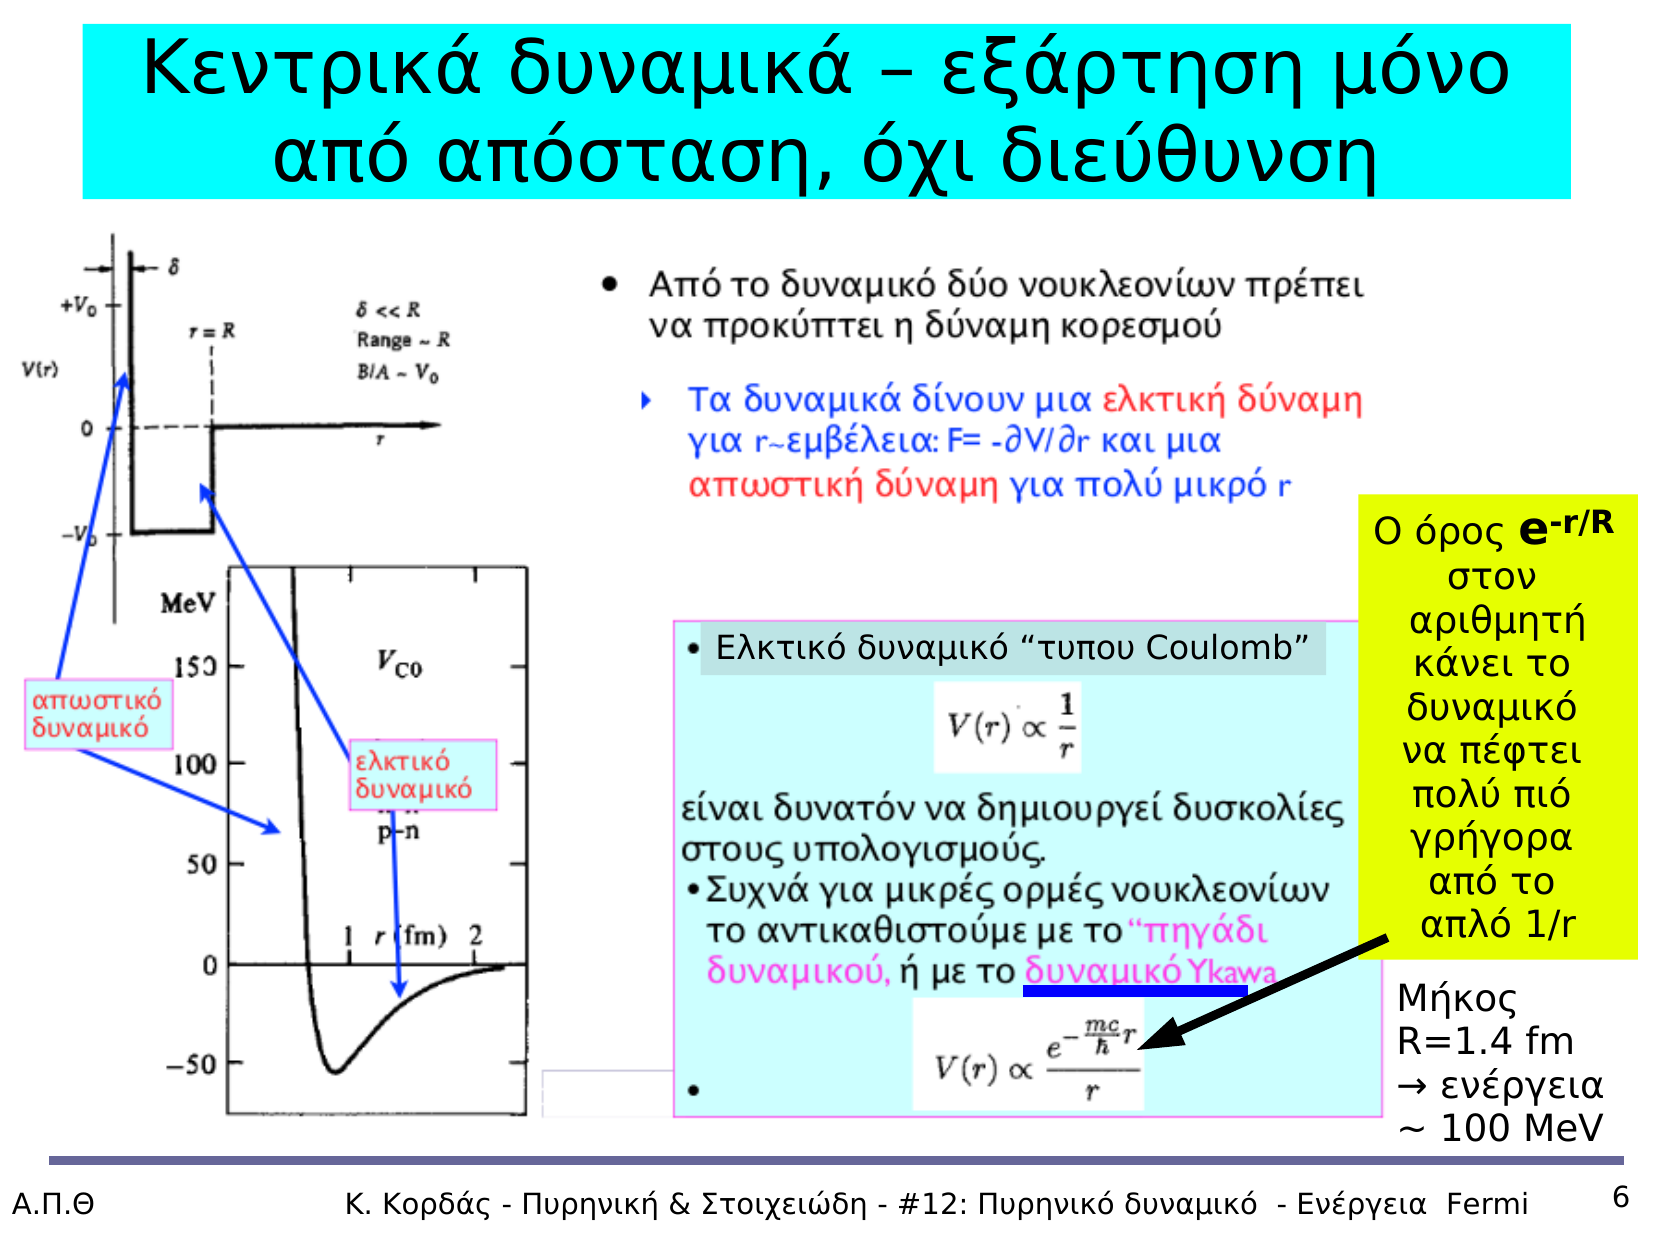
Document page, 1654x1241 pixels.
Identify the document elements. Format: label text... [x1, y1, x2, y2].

text_box Ο όρος e-r/R στον αριθμητή κάνει το δυναμικό να πέφτει πολύ πιό γρήγορα από το απλό 1/r [1358, 494, 1638, 960]
text_box Eλκτικό δυναμικό “τυπου Coulomb” [700, 621, 1327, 676]
text_box Μήκος R=1.4 fm → ενέργεια ~ 100 MeV [1381, 969, 1632, 1160]
picture [19, 221, 1424, 1123]
title Κεντρικά δυναμικά – εξάρτηση μόνο από απόσταση, όχι διεύθυνση [82, 23, 1571, 200]
